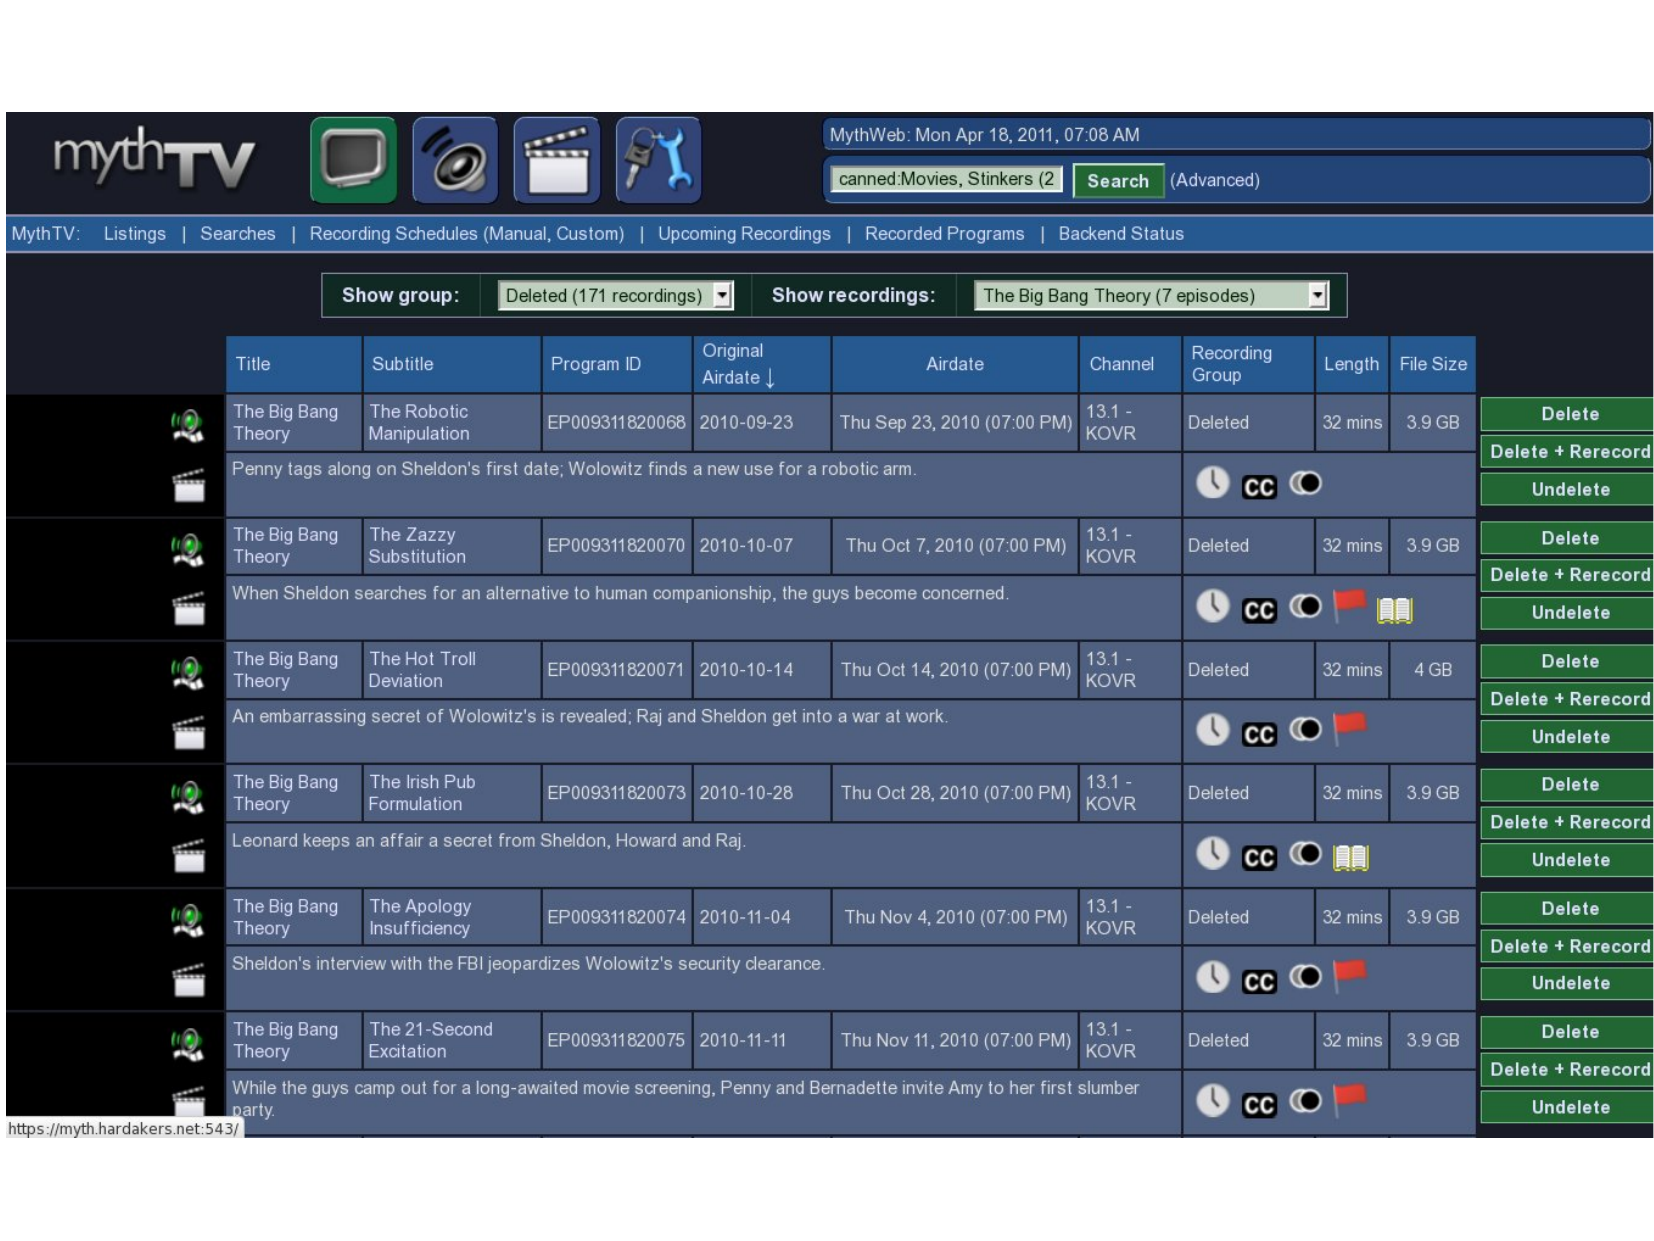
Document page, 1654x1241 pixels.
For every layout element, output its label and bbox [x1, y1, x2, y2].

picture [6, 112, 1654, 1138]
